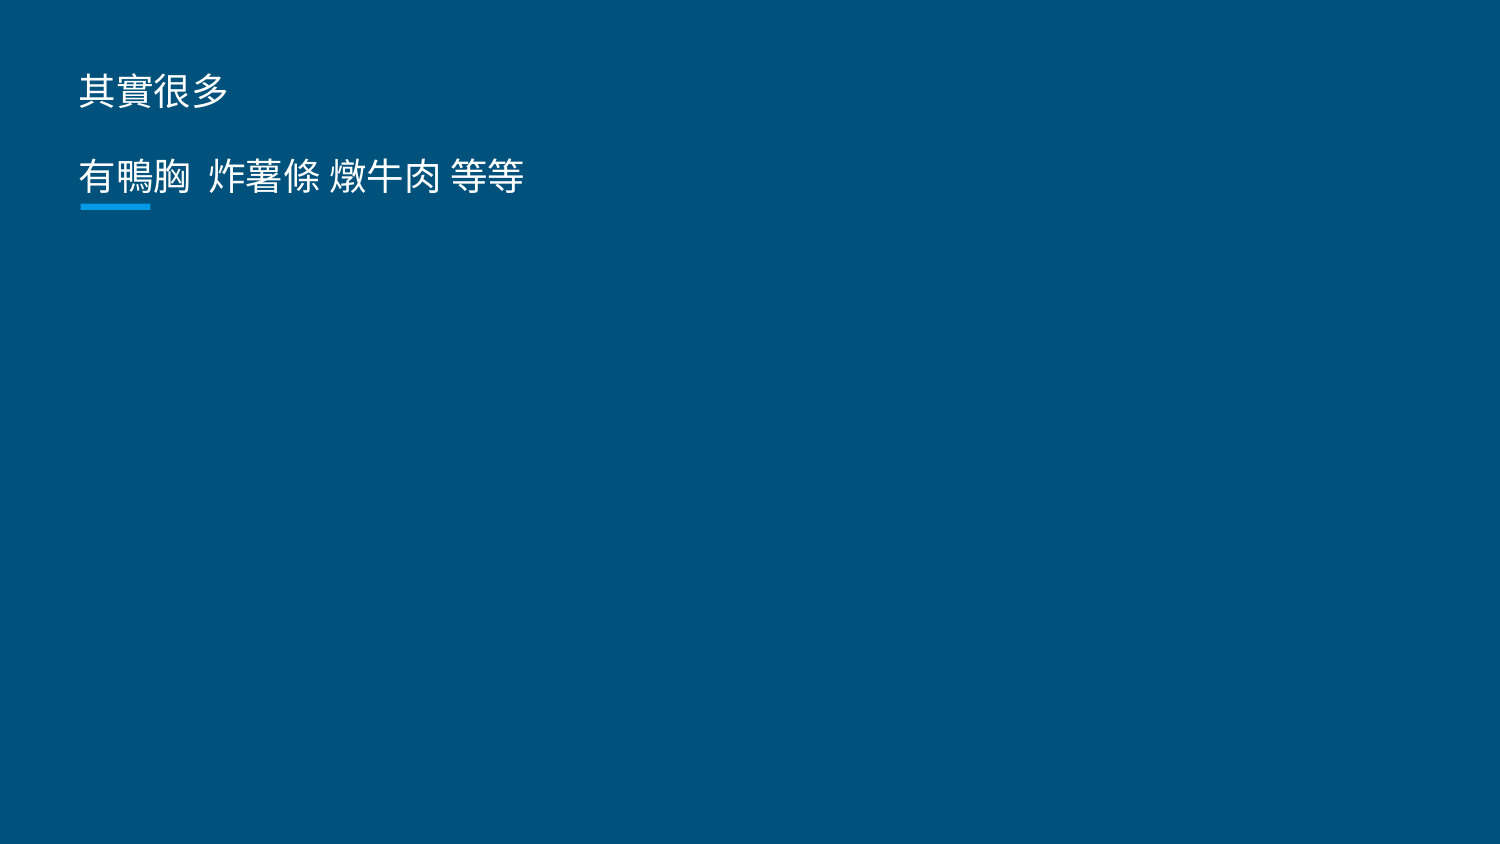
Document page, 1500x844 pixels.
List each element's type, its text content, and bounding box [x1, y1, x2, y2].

list 其實很多 有鴨胸 炸薯條 燉牛肉 等等 [63, 46, 1437, 750]
